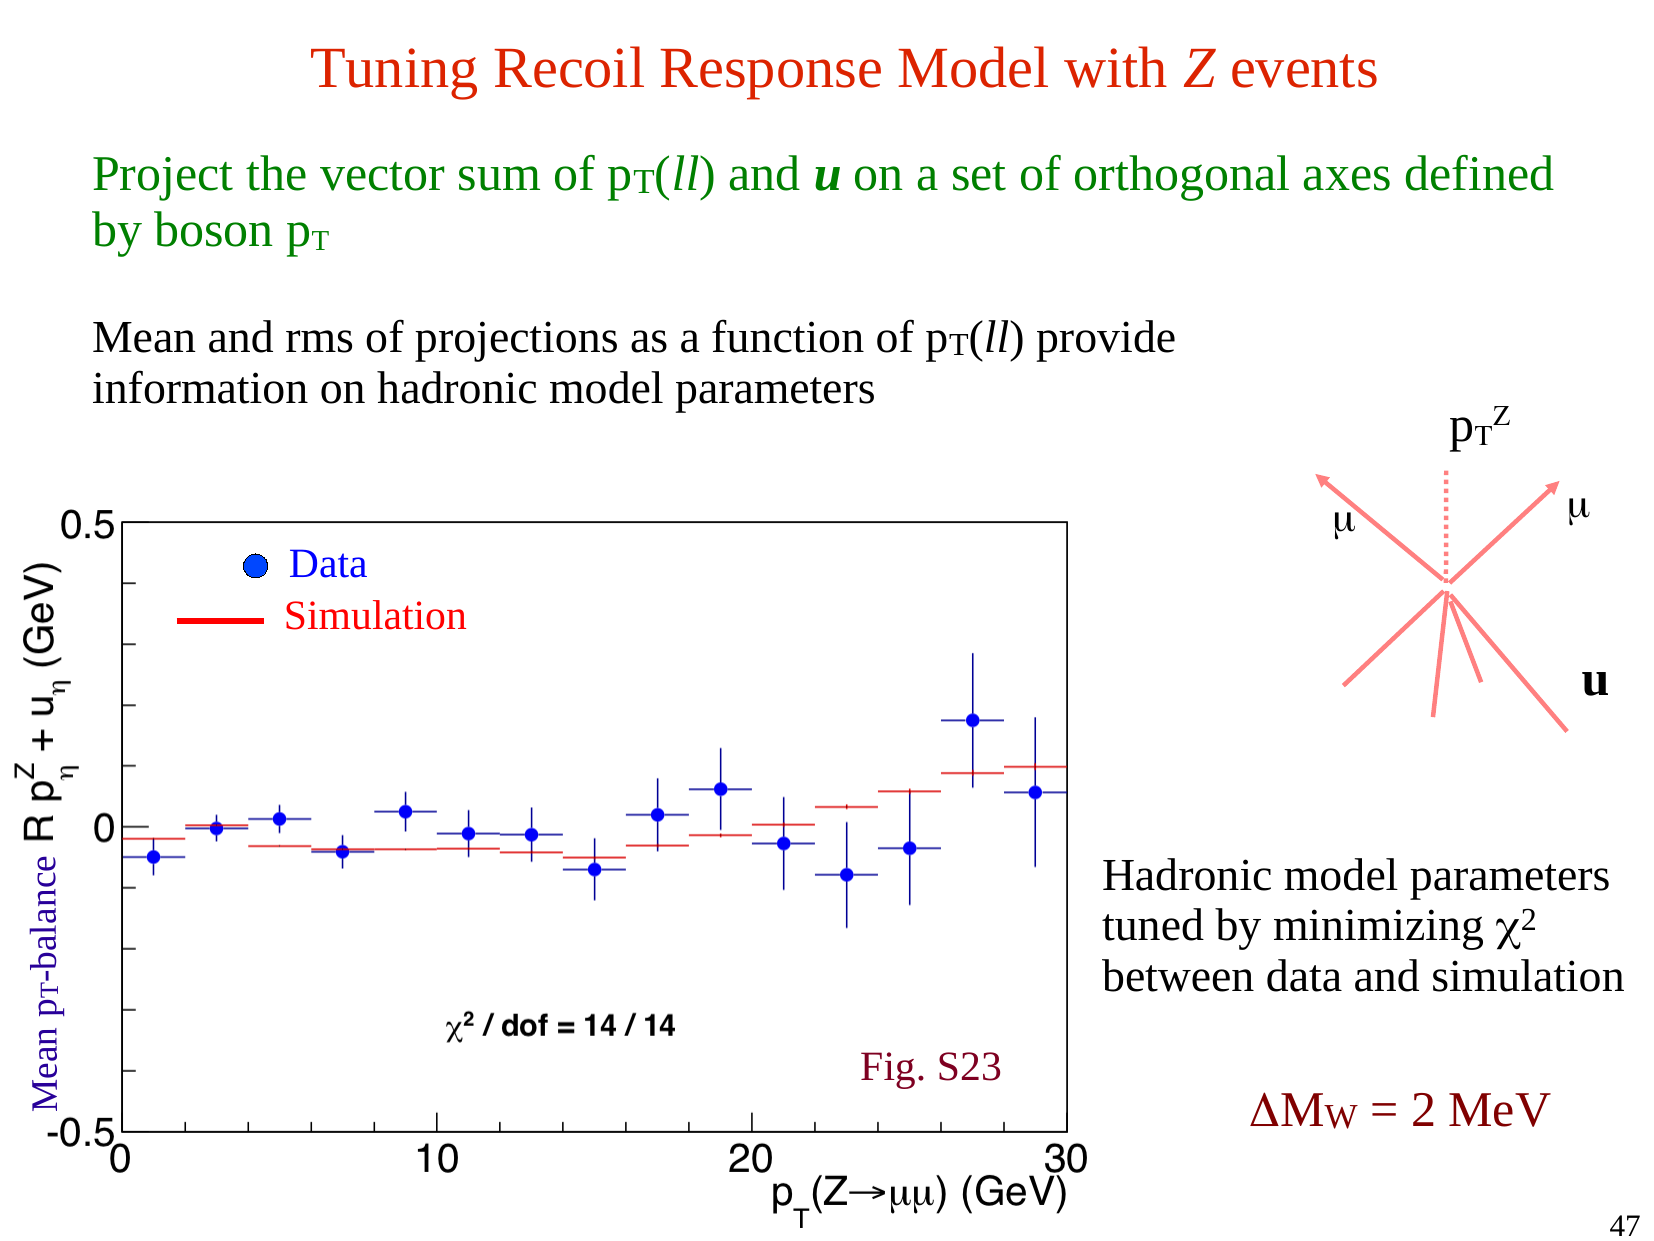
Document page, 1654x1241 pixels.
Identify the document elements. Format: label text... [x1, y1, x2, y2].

text_box Mean pT-balance [21, 795, 83, 1113]
text_box μ [1566, 484, 1610, 577]
text_box ΔMW = 2 MeV [1185, 1081, 1585, 1218]
text_box pTZ [1449, 397, 1502, 490]
text_box Project the vector sum of pT(ll) and u on a set of orthogonal axes defined by boson pT Mean and rms of projections as a function of pT(ll) provide information on hadronic model parameters [92, 146, 1610, 521]
text_box Fig. S23 [860, 1042, 1002, 1089]
text_box Simulation [284, 591, 529, 659]
text_box u [1581, 651, 1629, 764]
picture [4, 443, 1185, 1241]
text_box μ [1331, 497, 1375, 590]
text_box [243, 553, 268, 578]
text_box Data [289, 540, 399, 591]
text_box Hadronic model parameters tuned by minimizing χ2 between data and simulation [1102, 849, 1654, 1081]
title Tuning Recoil Response Model with Z events [103, 14, 1586, 121]
